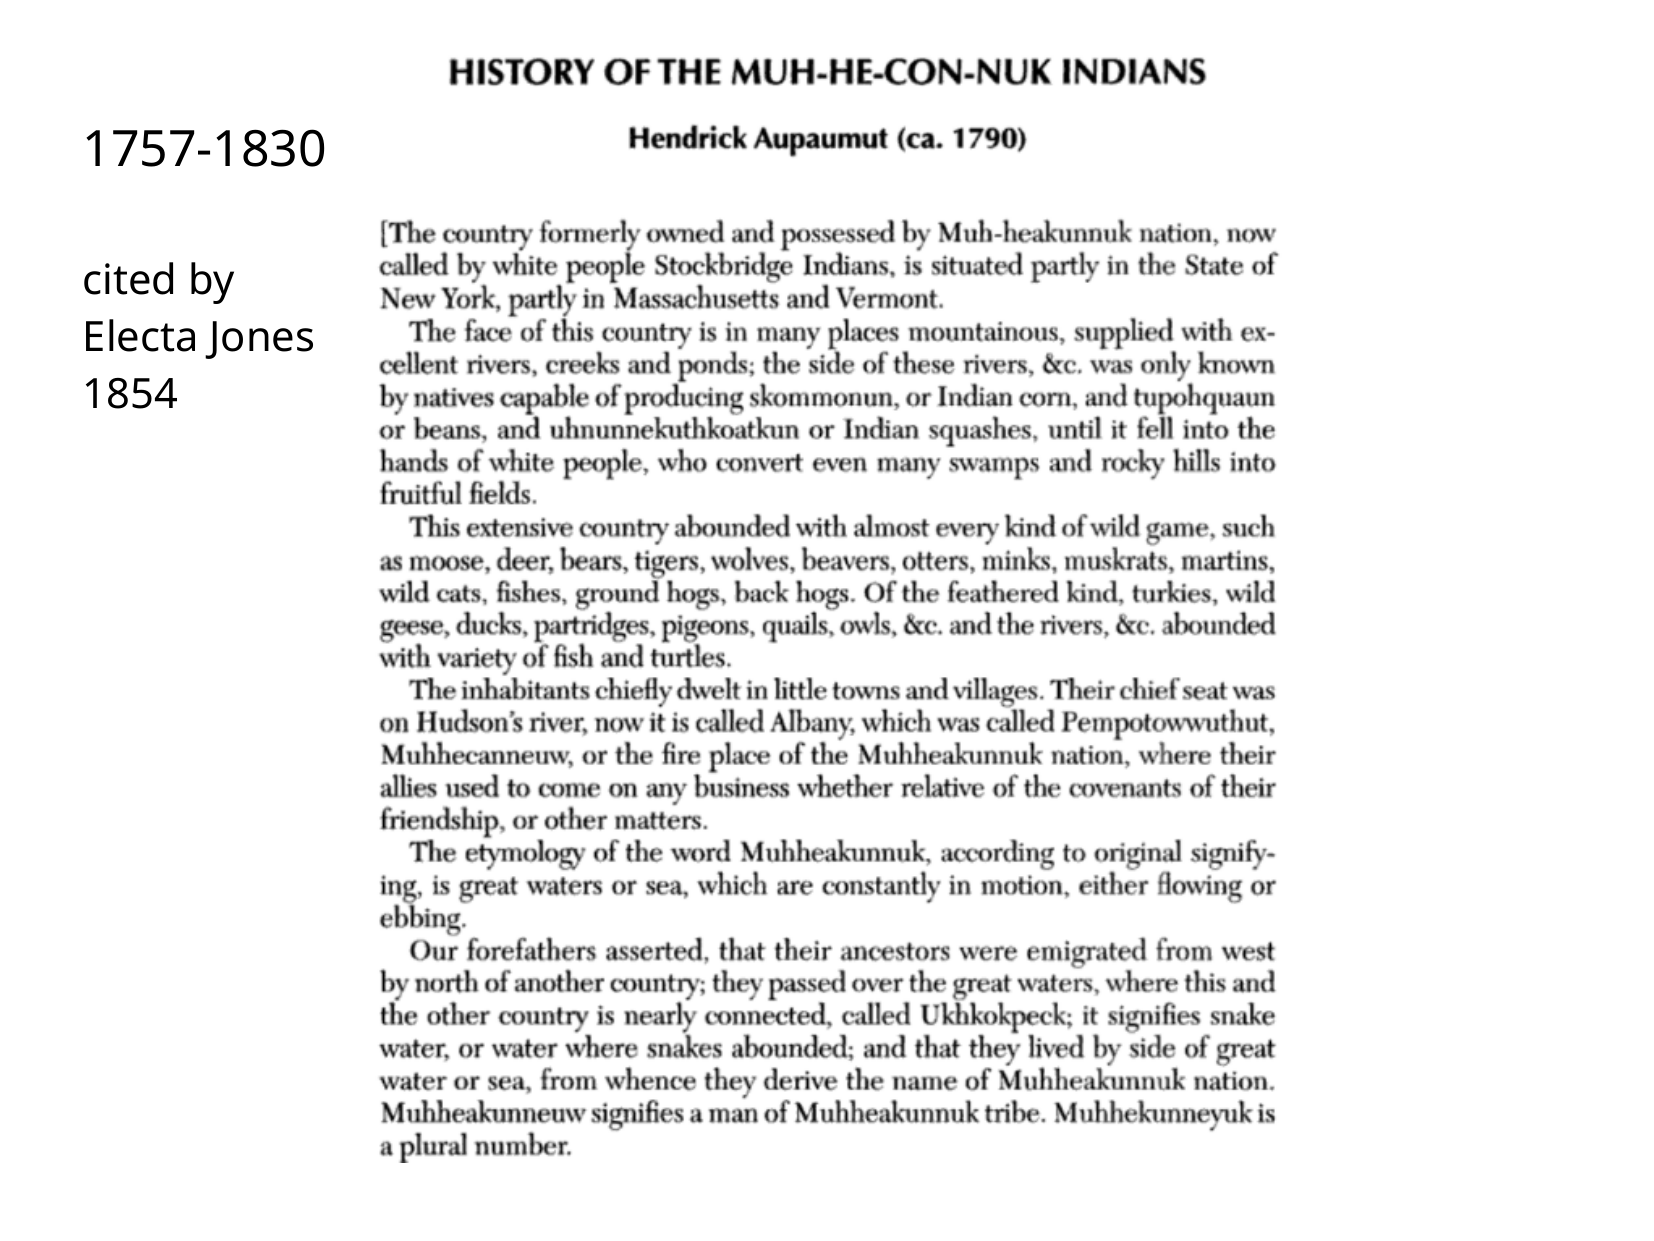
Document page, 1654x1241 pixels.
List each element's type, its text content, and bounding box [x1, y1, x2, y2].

title 1757-1830 cited by Electa Jones 1854 [82, 134, 1571, 467]
picture [349, 467, 1304, 1163]
picture [349, 37, 1304, 134]
